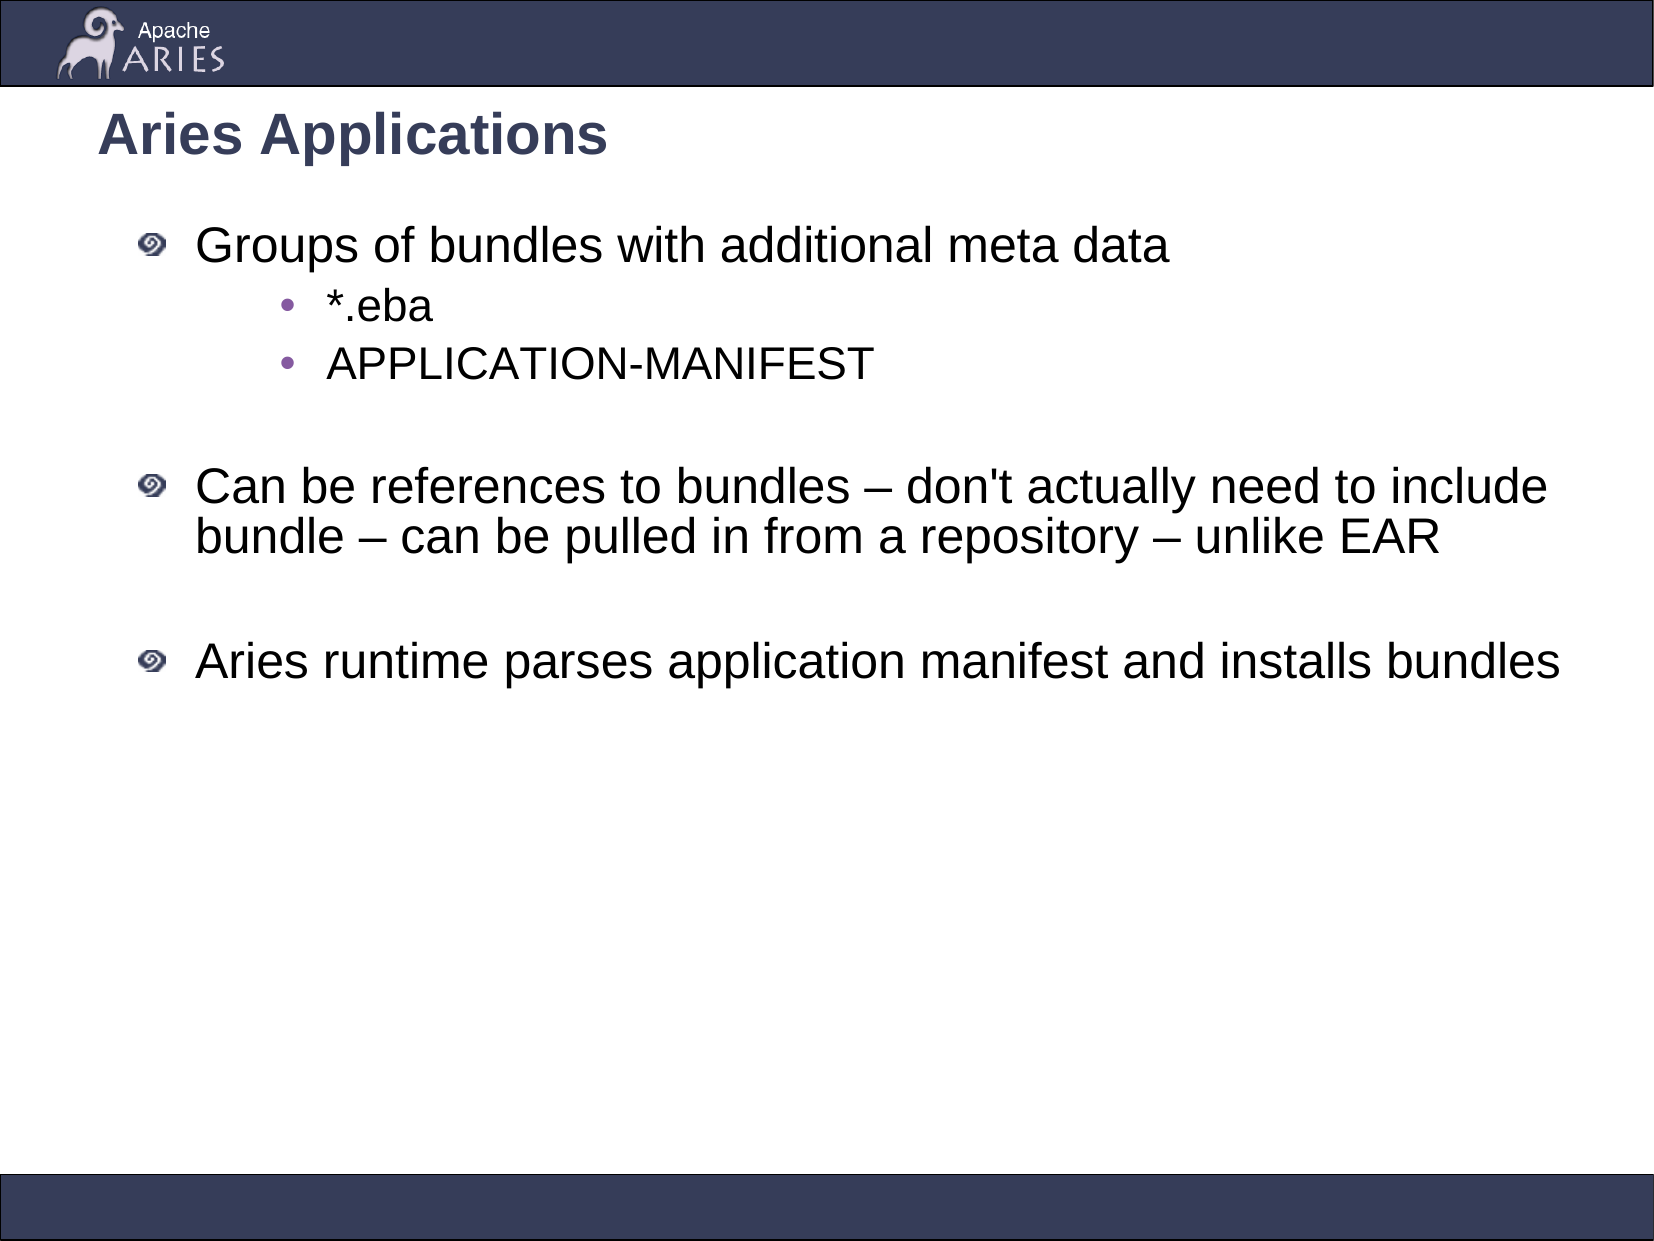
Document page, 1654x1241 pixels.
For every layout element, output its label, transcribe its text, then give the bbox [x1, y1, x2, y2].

picture [47, 3, 232, 83]
title Aries Applications [82, 89, 1571, 185]
list Groups of bundles with additional meta data *.eba APPLICATION-MANIFEST Can be references to bundles – don't actually need to include bundle – can be pulled in from a repository – unlike EAR Aries runtime parses application manifest and installs bundles [82, 222, 1571, 1131]
